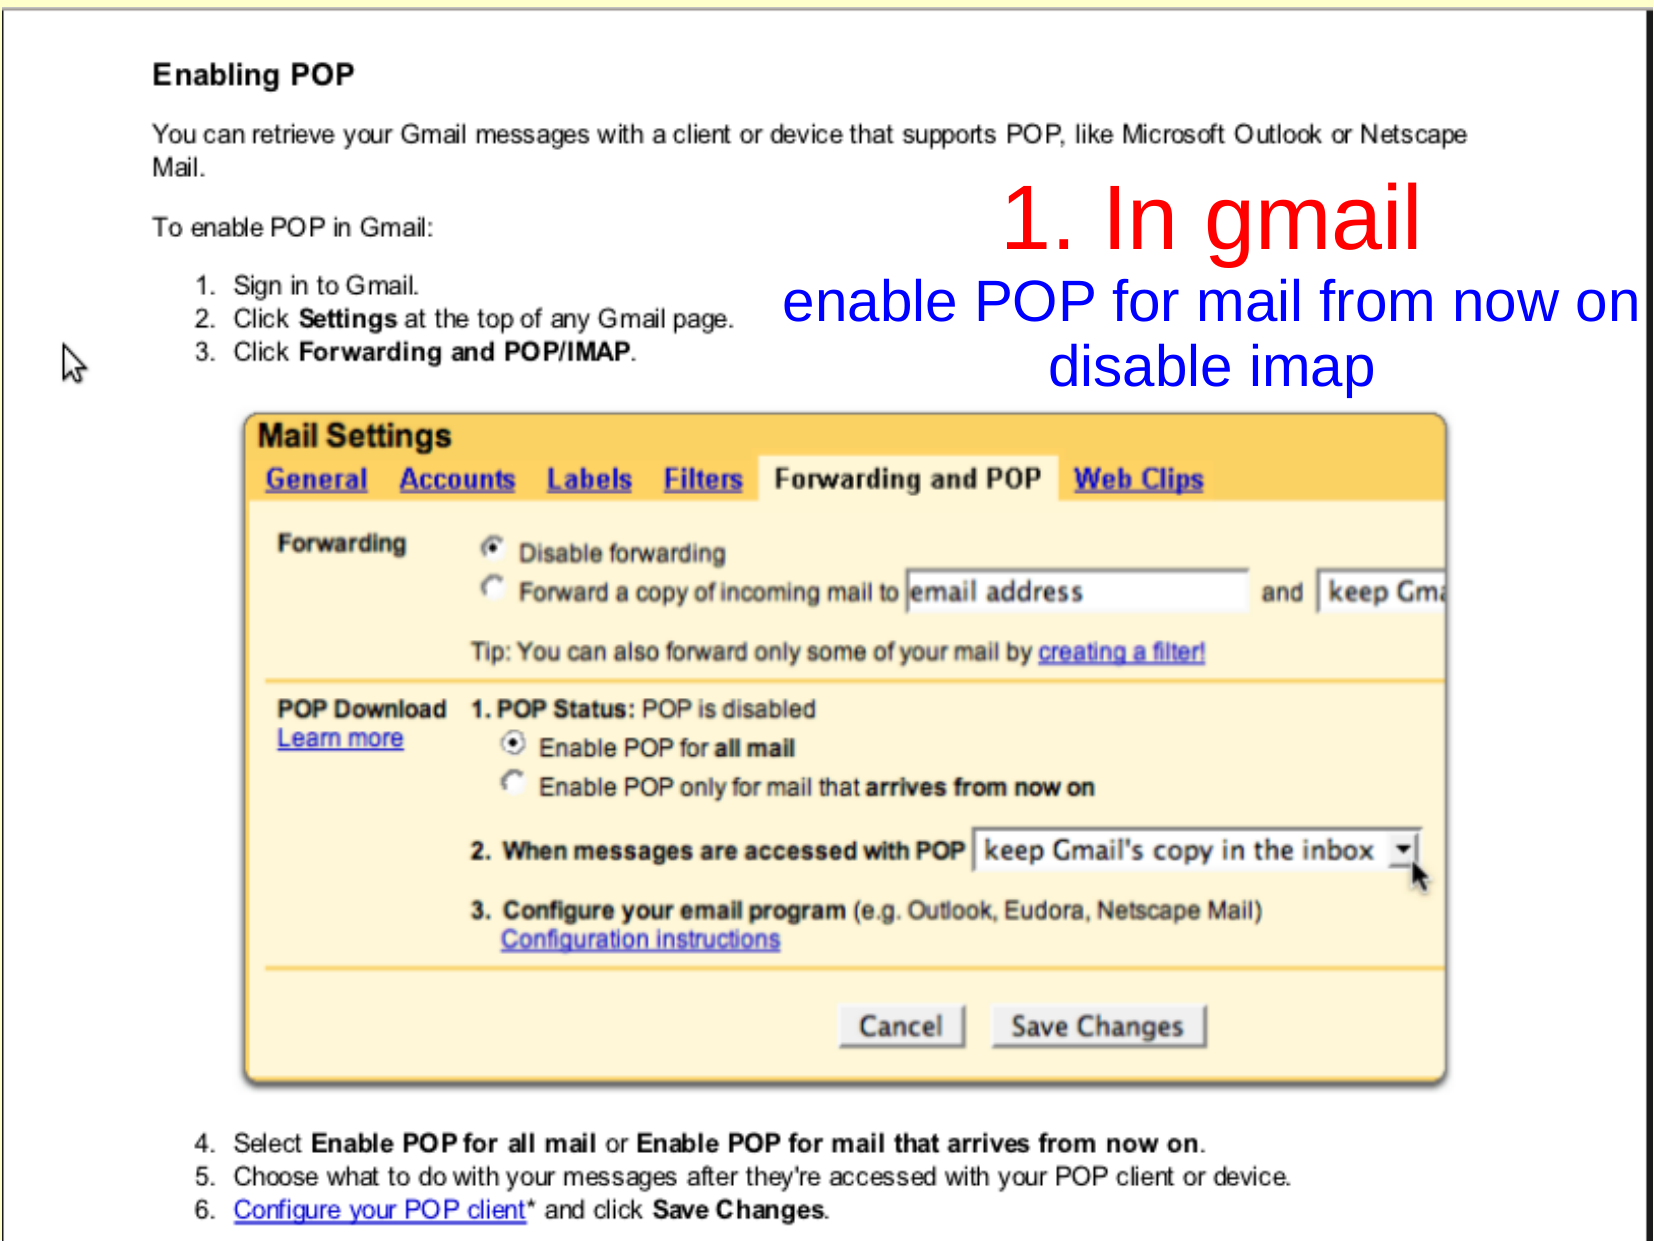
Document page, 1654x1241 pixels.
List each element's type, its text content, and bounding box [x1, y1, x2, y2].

title 1. In gmail enable POP for mail from now on disable imap [735, 166, 1654, 400]
picture [2, 7, 1653, 1241]
